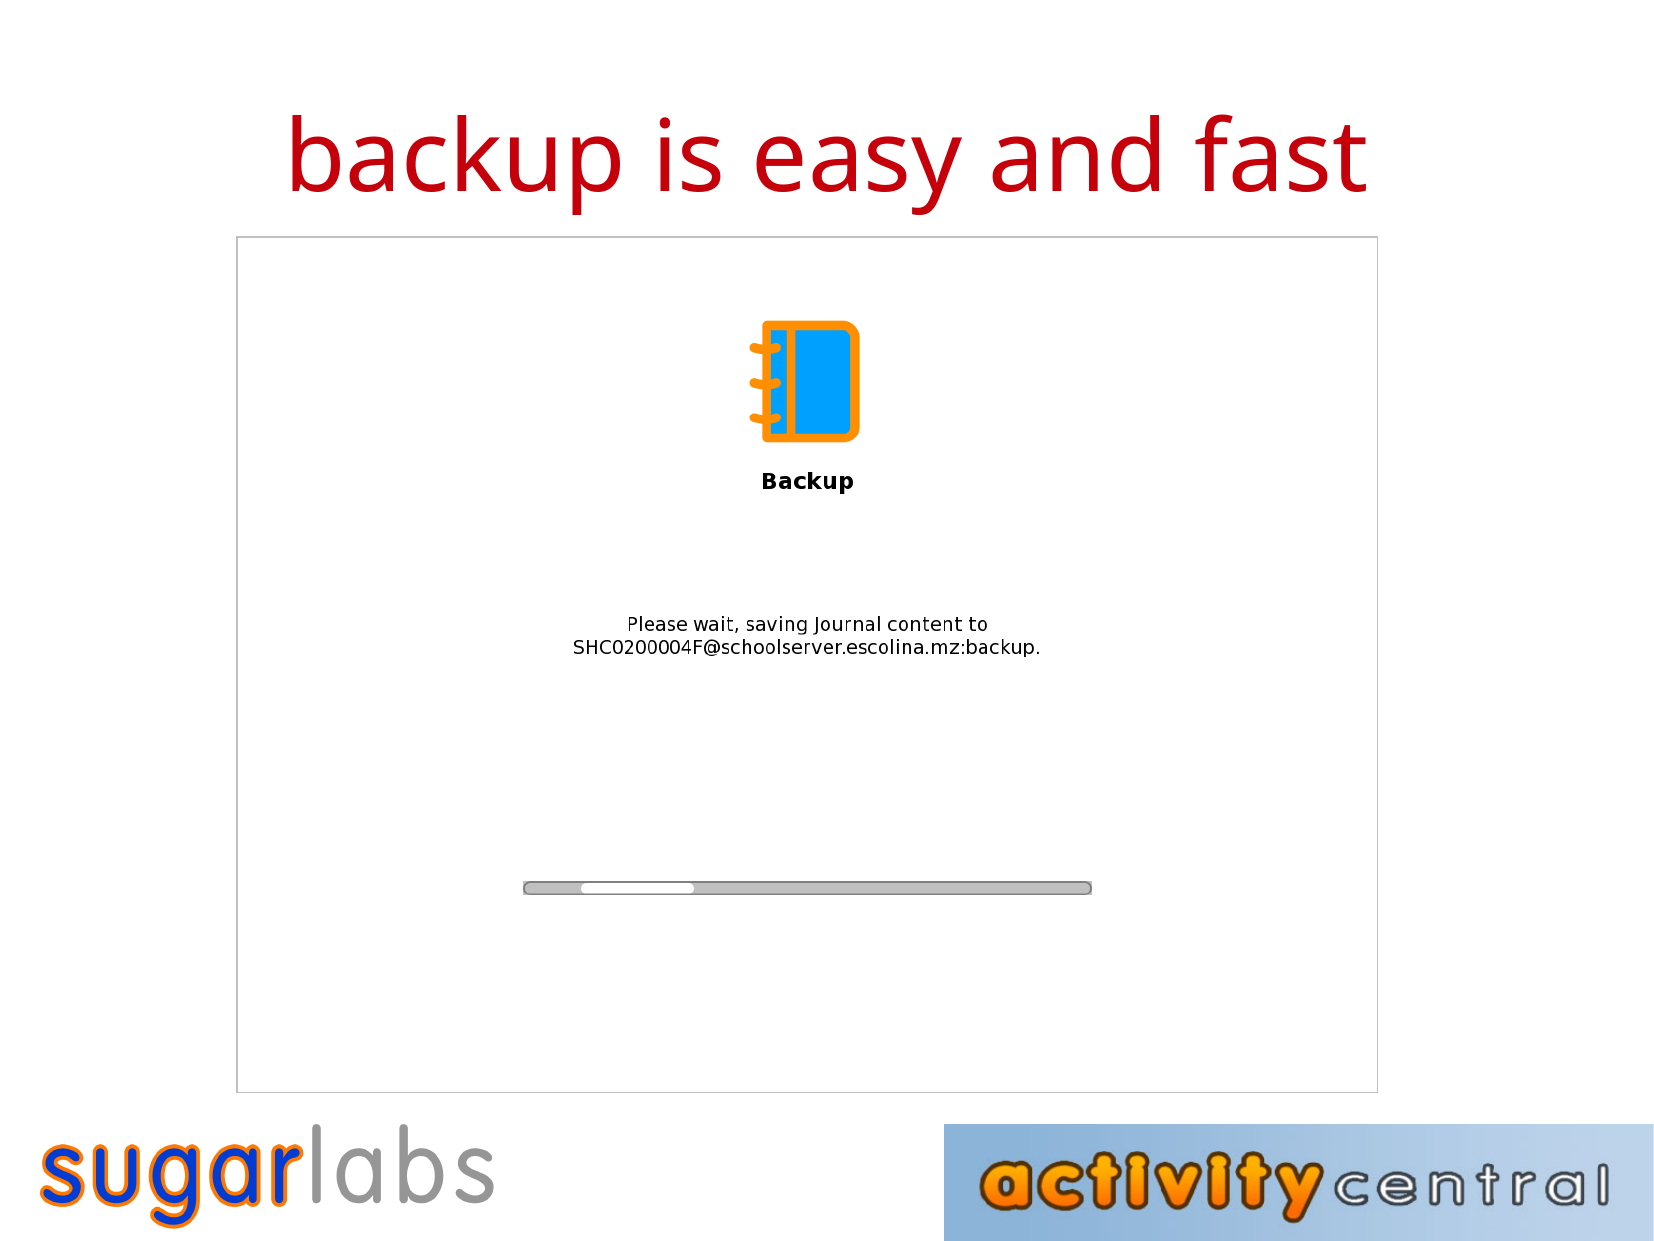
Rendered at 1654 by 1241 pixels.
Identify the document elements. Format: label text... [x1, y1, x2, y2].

picture [944, 1124, 1654, 1241]
picture [0, 236, 1378, 1241]
title backup is easy and fast [82, 49, 1571, 257]
